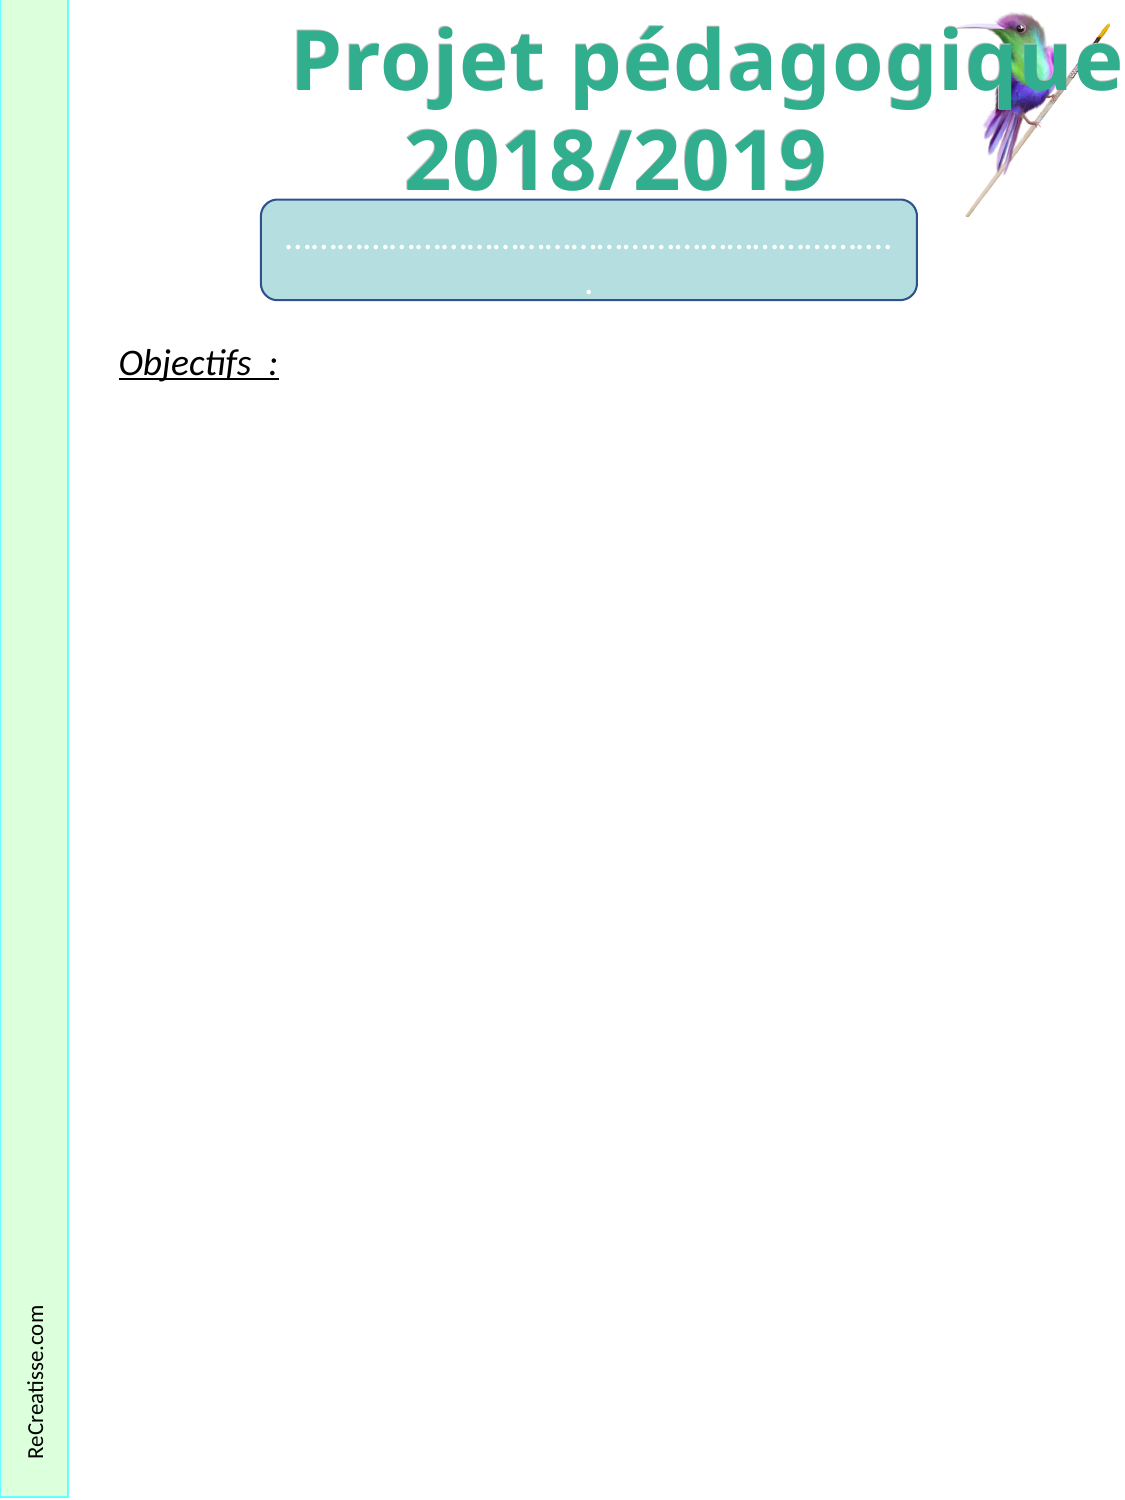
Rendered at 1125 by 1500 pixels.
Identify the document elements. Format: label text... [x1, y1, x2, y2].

text_box Objectifs : [104, 330, 294, 390]
text_box ReCreatisse.com [13, 1290, 55, 1474]
text_box …………………………………………………………….. [260, 199, 917, 301]
text_box [0, 0, 68, 1497]
text_box Projet pédagogique 2018/2019 [275, 0, 1125, 215]
